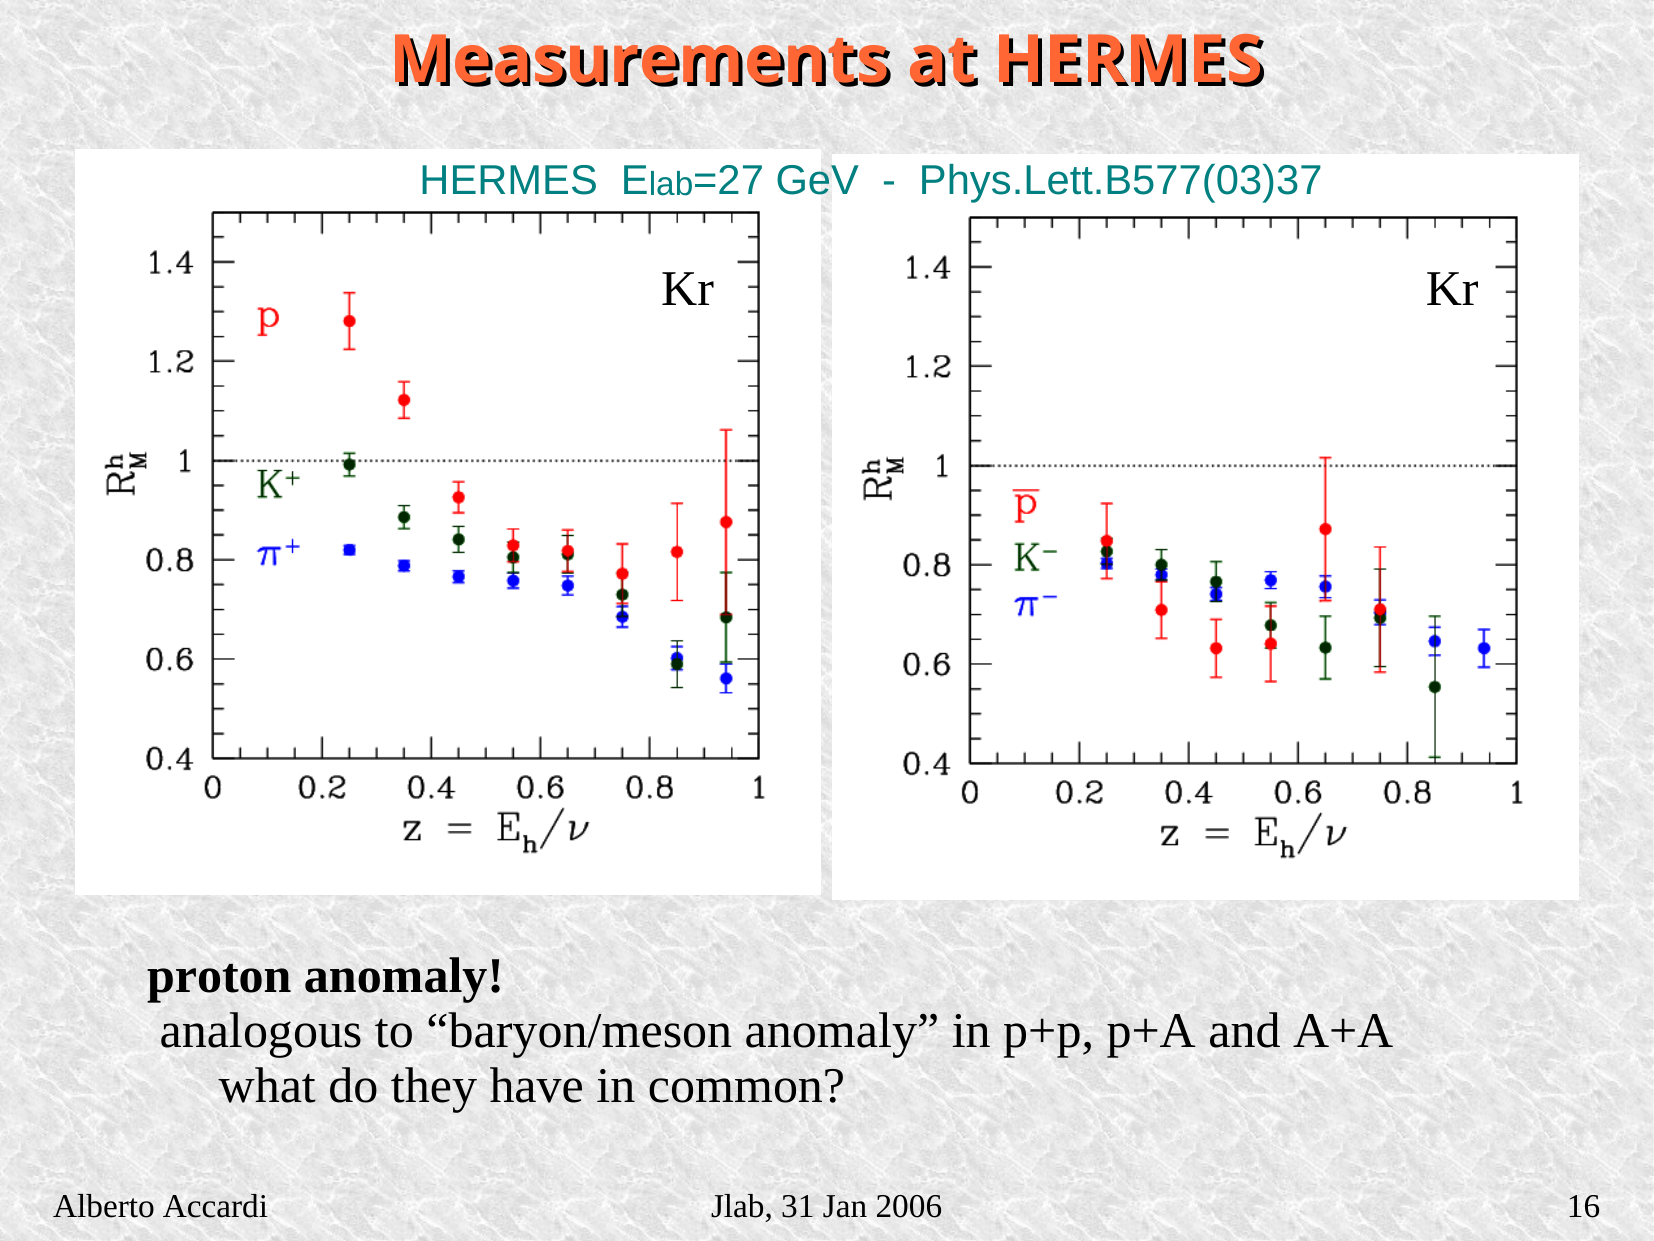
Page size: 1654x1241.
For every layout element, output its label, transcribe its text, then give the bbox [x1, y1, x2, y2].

text_box HERMES Elab=27 GeV - Phys.Lett.B577(03)37 [388, 134, 1419, 240]
text_box Kr [646, 253, 743, 341]
picture [0, 0, 1654, 1241]
text_box proton anomaly! analogous to “baryon/meson anomaly” in p+p, p+A and A+A what do they have in common? [132, 940, 1529, 1142]
text_box Measurements at HERMES [29, 0, 1625, 127]
text_box Kr [1411, 253, 1508, 342]
